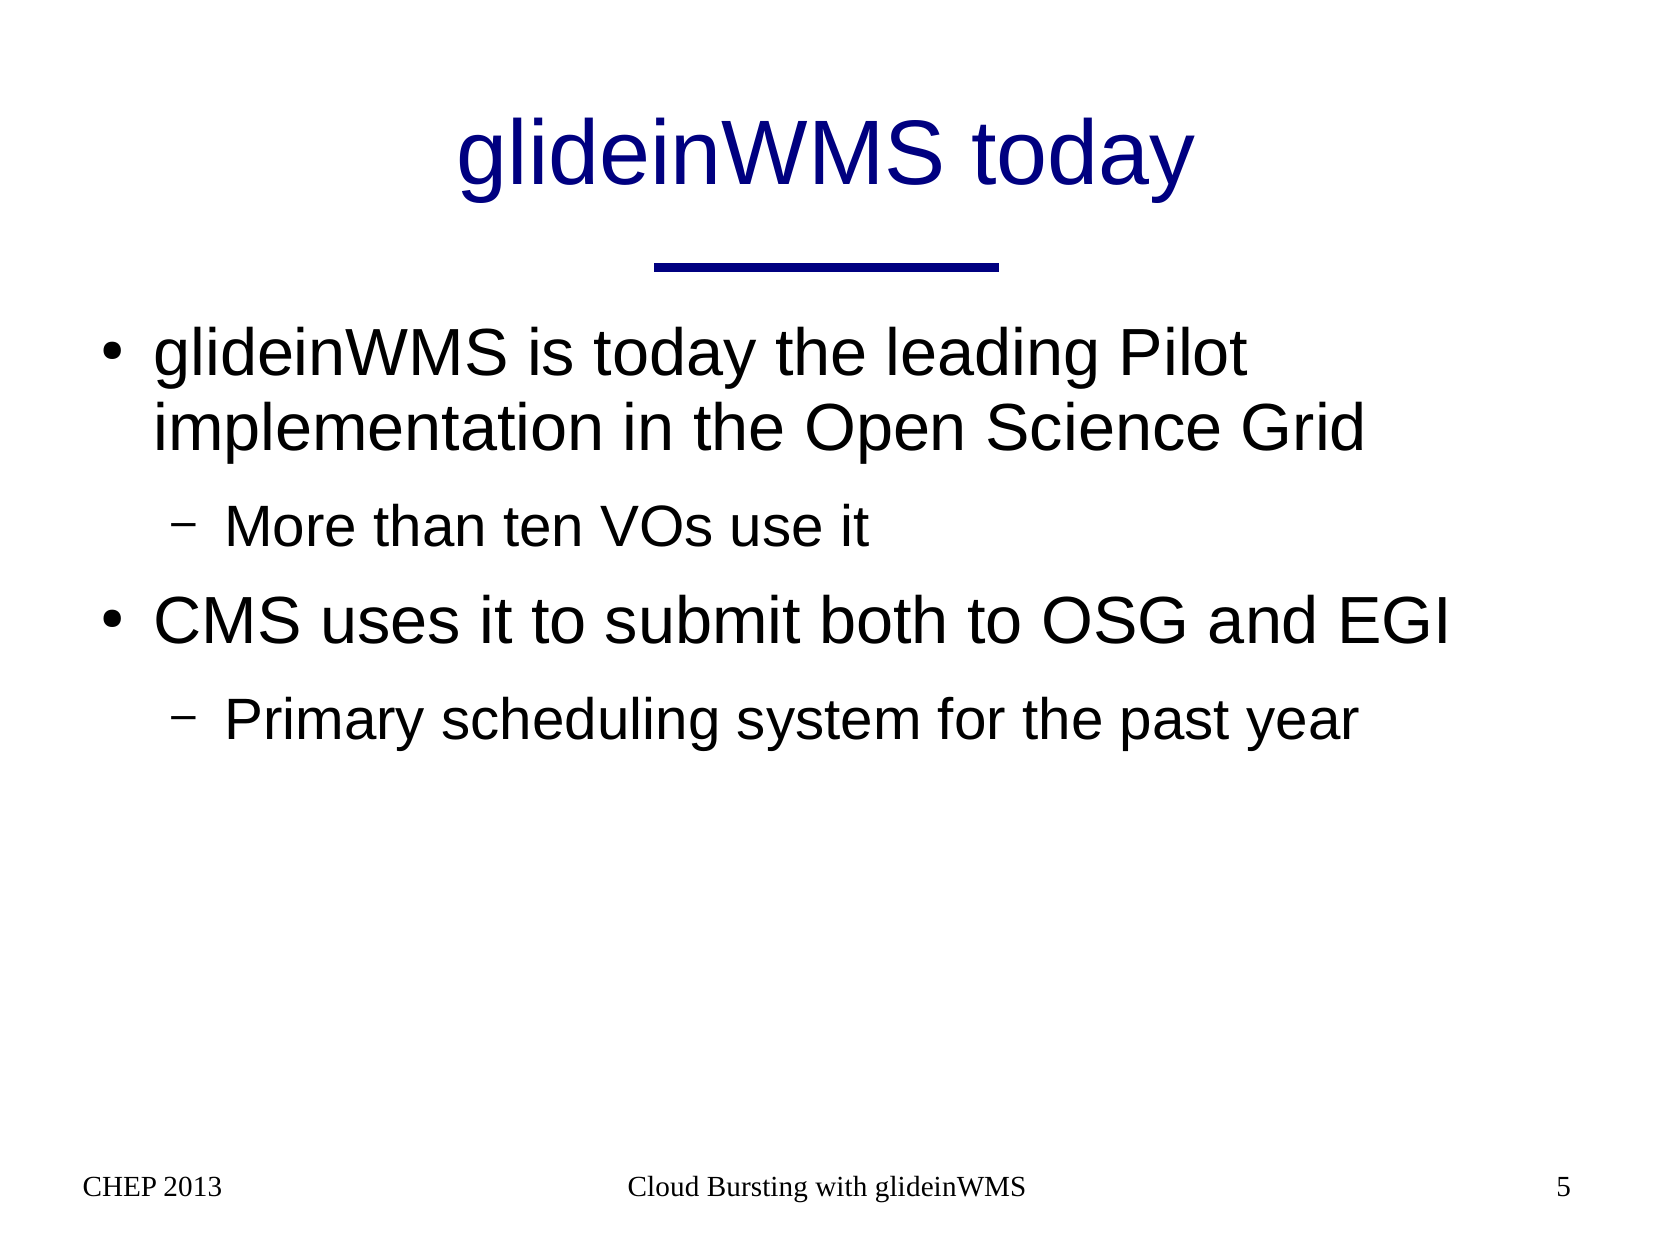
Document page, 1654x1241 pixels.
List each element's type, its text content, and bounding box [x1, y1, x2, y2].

title glideinWMS today [82, 49, 1571, 257]
list glideinWMS is today the leading Pilot implementation in the Open Science Grid More than ten VOs use it CMS uses it to submit both to OSG and EGI Primary scheduling system for the past year [82, 315, 1538, 1141]
